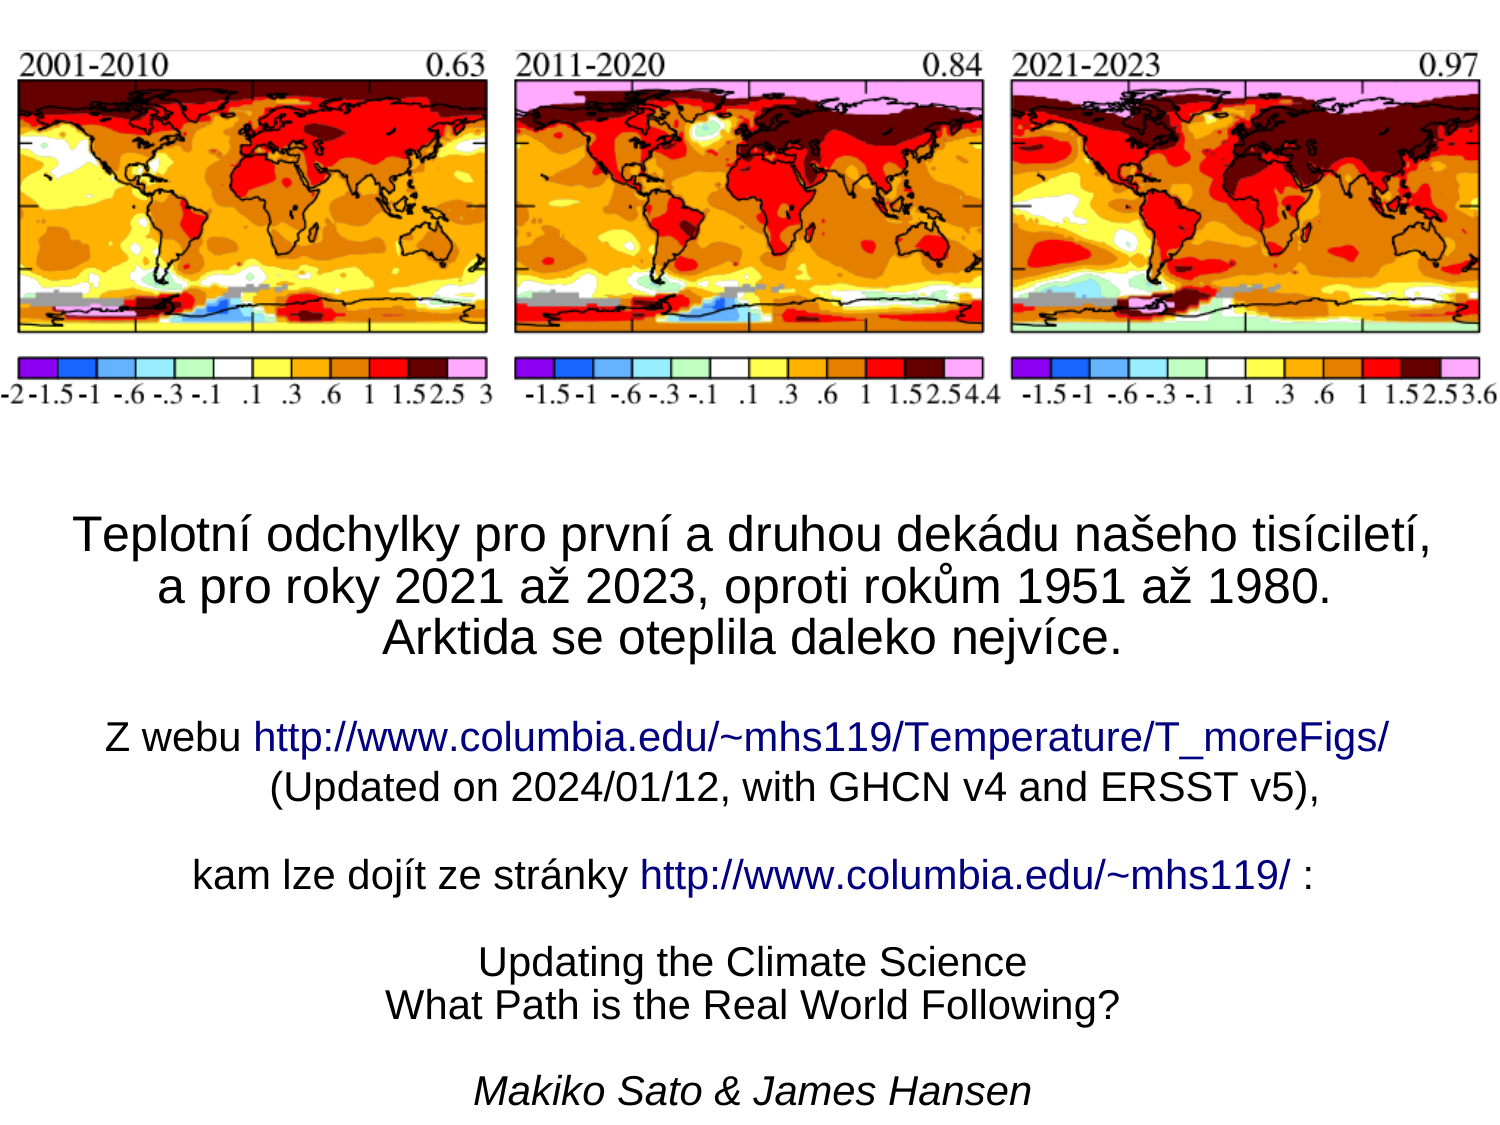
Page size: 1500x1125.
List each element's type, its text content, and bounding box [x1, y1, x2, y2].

title Teplotní odchylky pro první a druhou dekádu našeho tisíciletí, a pro roky 2021 až 2023, oproti rokům 1951 až 1980. Arktida se oteplila daleko nejvíce. Z webu http://www.columbia.edu/~mhs119/Temperature/T_moreFigs/ (Updated on 2024/01/12, with GHCN v4 and ERSST v5), kam lze dojít ze stránky http://www.columbia.edu/~mhs119/ : Updating the Climate Science What Path is the Real World Following? Makiko Sato & James Hansen [59, 509, 1447, 1125]
picture [0, 50, 1500, 414]
